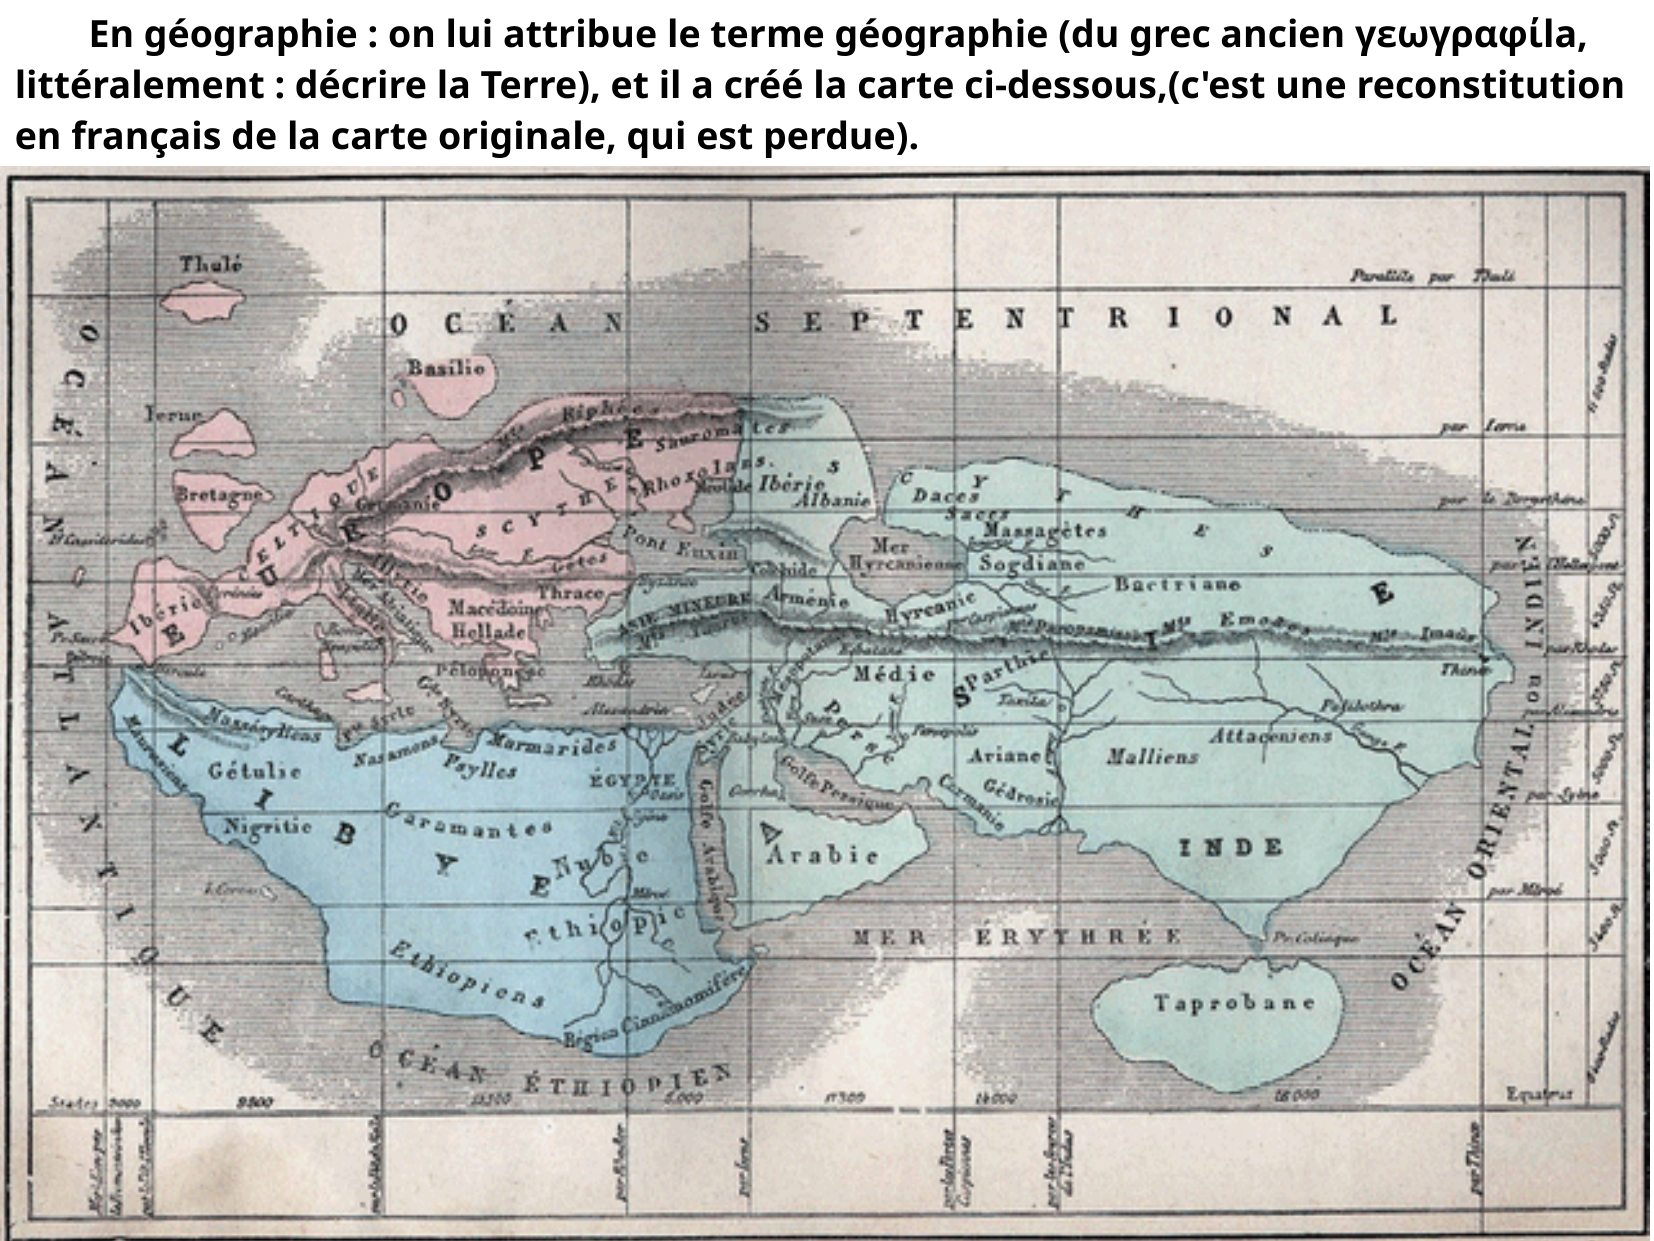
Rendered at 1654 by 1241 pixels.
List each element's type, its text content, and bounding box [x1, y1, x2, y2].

picture [0, 173, 1654, 1241]
text_box En géographie : on lui attribue le terme géographie (du grec ancien γεωγραφίla, littéralement : décrire la Terre), et il a créé la carte ci-dessous,(c'est une reconstitution en français de la carte originale, qui est perdue). [0, 0, 1654, 173]
